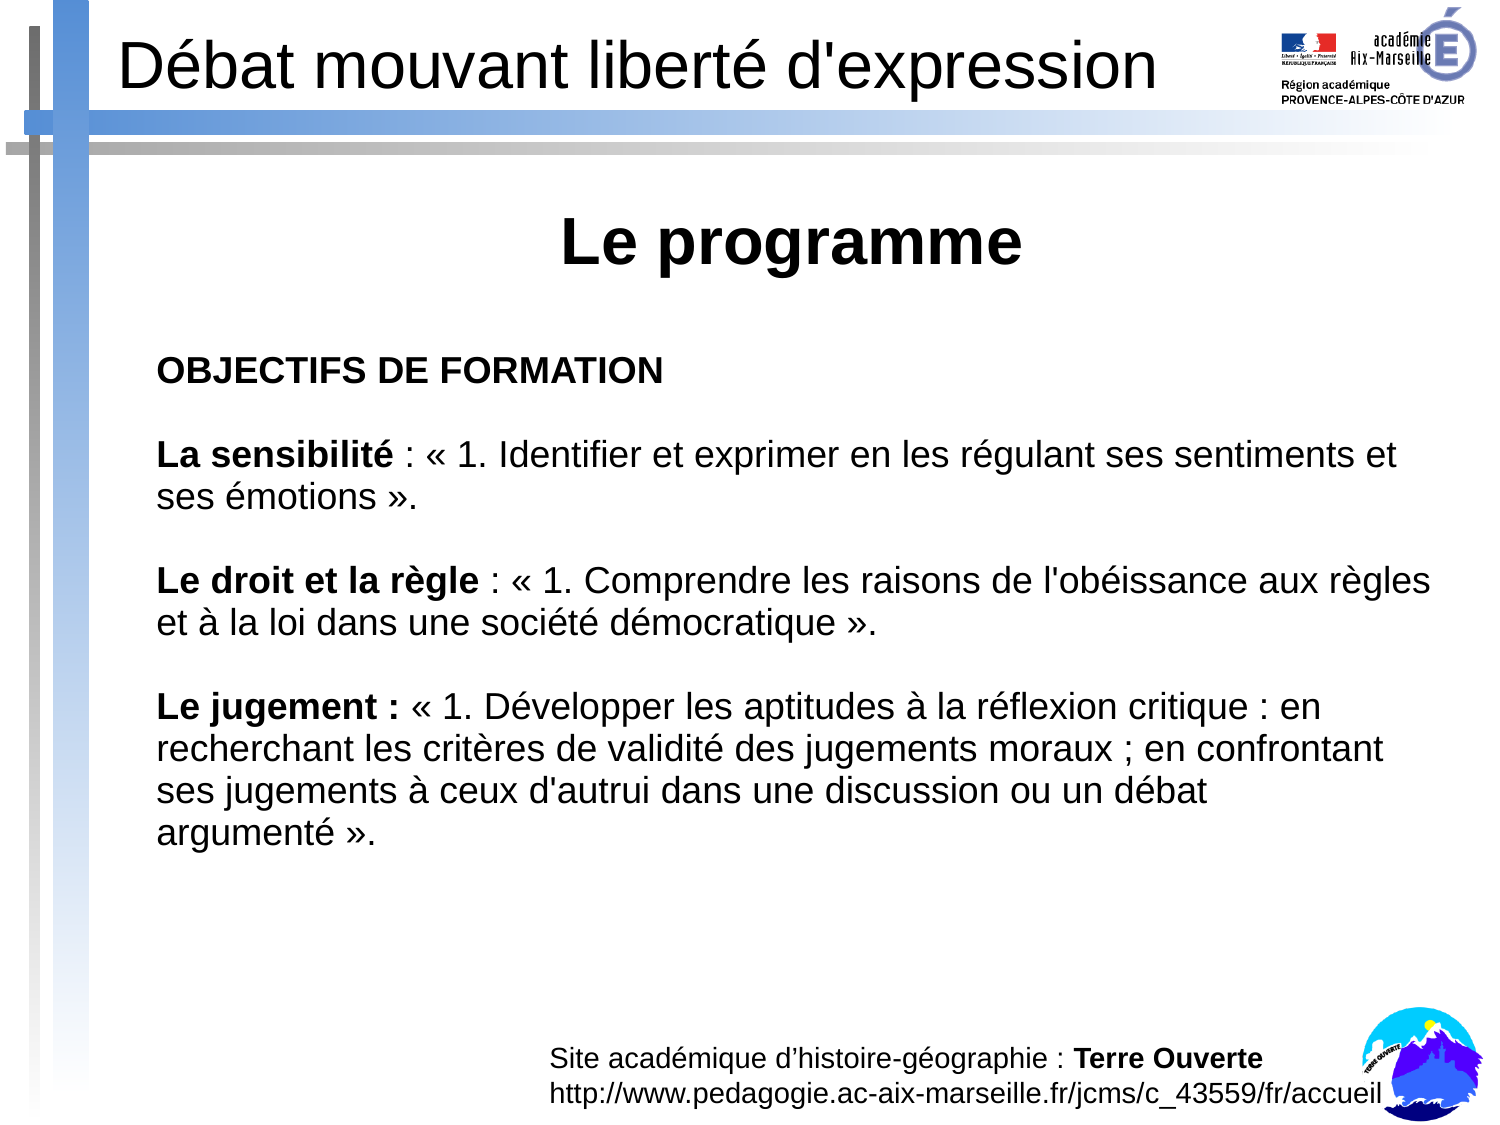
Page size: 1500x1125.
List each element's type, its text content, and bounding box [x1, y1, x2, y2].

text_box [5, 0, 1454, 1121]
picture [1360, 1006, 1484, 1122]
picture [1269, 0, 1484, 114]
text_box Débat mouvant liberté d'expression [102, 14, 1175, 110]
text_box OBJECTIFS DE FORMATION La sensibilité : « 1. Identifier et exprimer en les régulant ses sentiments et ses émotions ». Le droit et la règle : « 1. Comprendre les raisons de l'obéissance aux règles et à la loi dans une société démocratique ». Le jugement : « 1. Développer les aptitudes à la réflexion critique : en recherchant les critères de validité des jugements moraux ; en confrontant ses jugements à ceux d'autrui dans une discussion ou un débat argumenté ». [141, 342, 1453, 871]
text_box Le programme [100, 190, 1484, 286]
text_box Site académique d’histoire-géographie : Terre Ouverte http://www.pedagogie.ac-aix-marseille.fr/jcms/c_43559/fr/accueil [534, 1031, 1399, 1117]
